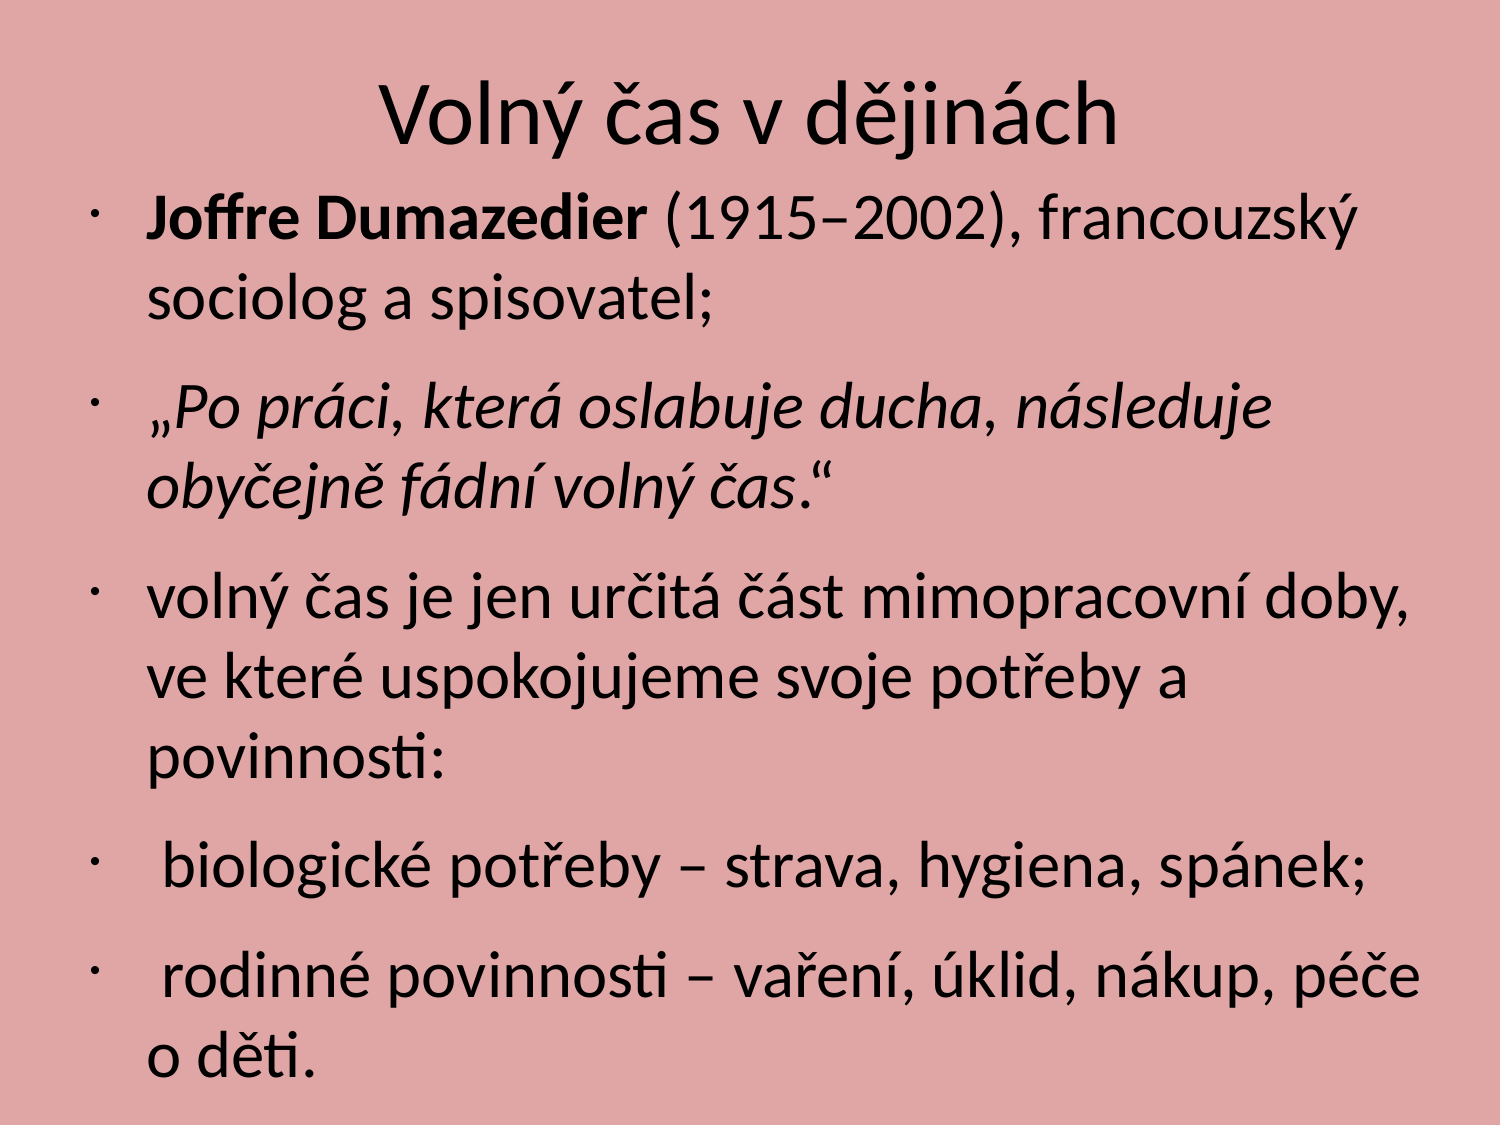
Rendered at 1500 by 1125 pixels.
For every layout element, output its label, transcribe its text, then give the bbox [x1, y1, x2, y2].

title Volný čas v dějinách [75, 45, 1425, 165]
list Joffre Dumazedier (1915–2002), francouzský sociolog a spisovatel; „Po práci, která oslabuje ducha, následuje obyčejně fádní volný čas.“ volný čas je jen určitá část mimopracovní doby, ve které uspokojujeme svoje potřeby a povinnosti: biologické potřeby – strava, hygiena, spánek; rodinné povinnosti – vaření, úklid, nákup, péče o děti. [75, 165, 1477, 1125]
